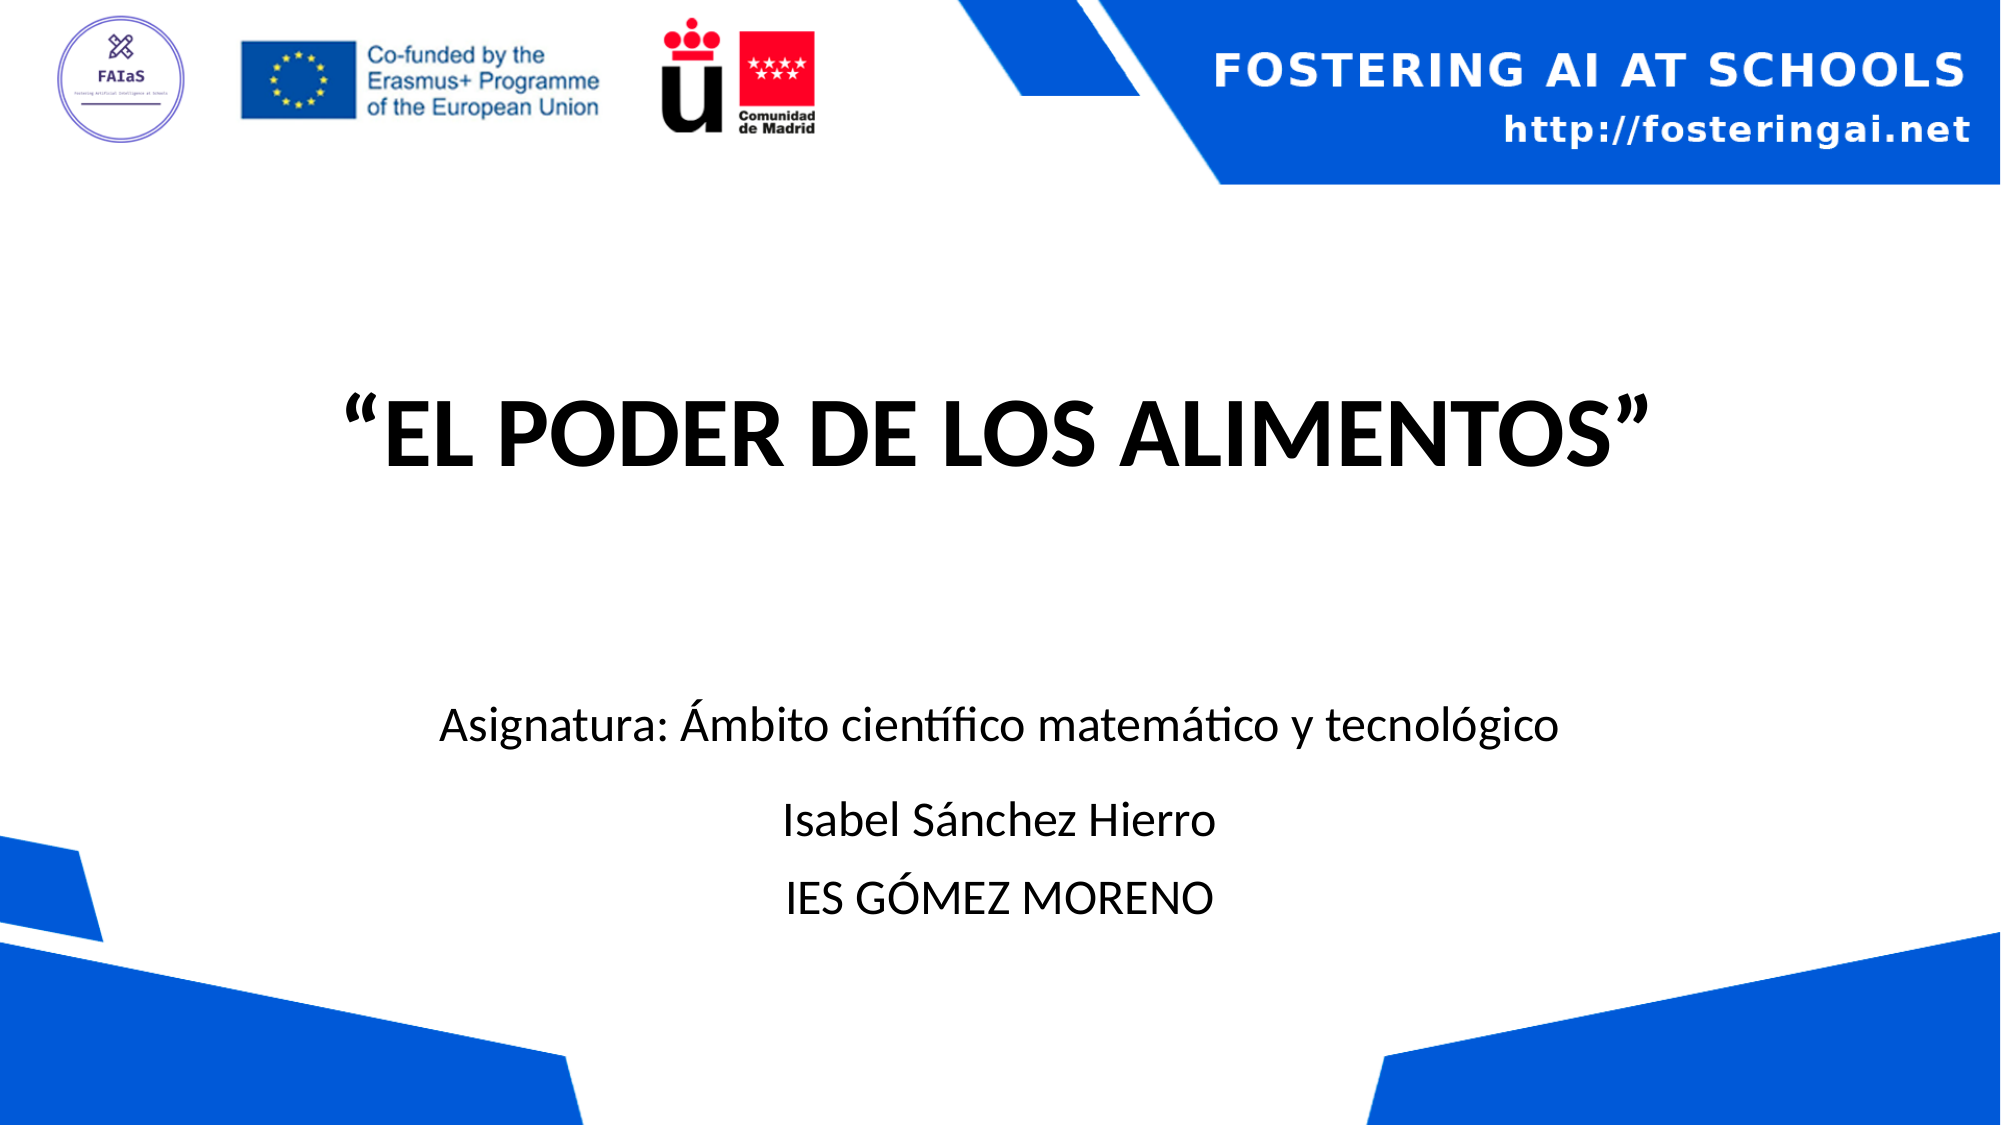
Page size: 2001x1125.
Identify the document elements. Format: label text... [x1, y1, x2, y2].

title “EL PODER DE LOS ALIMENTOS” [248, 187, 1748, 497]
subtitle Asignatura: Ámbito científico matemático y tecnológico Isabel Sánchez Hierro IES GÓMEZ MORENO [249, 684, 1750, 956]
picture [0, 0, 2001, 1125]
